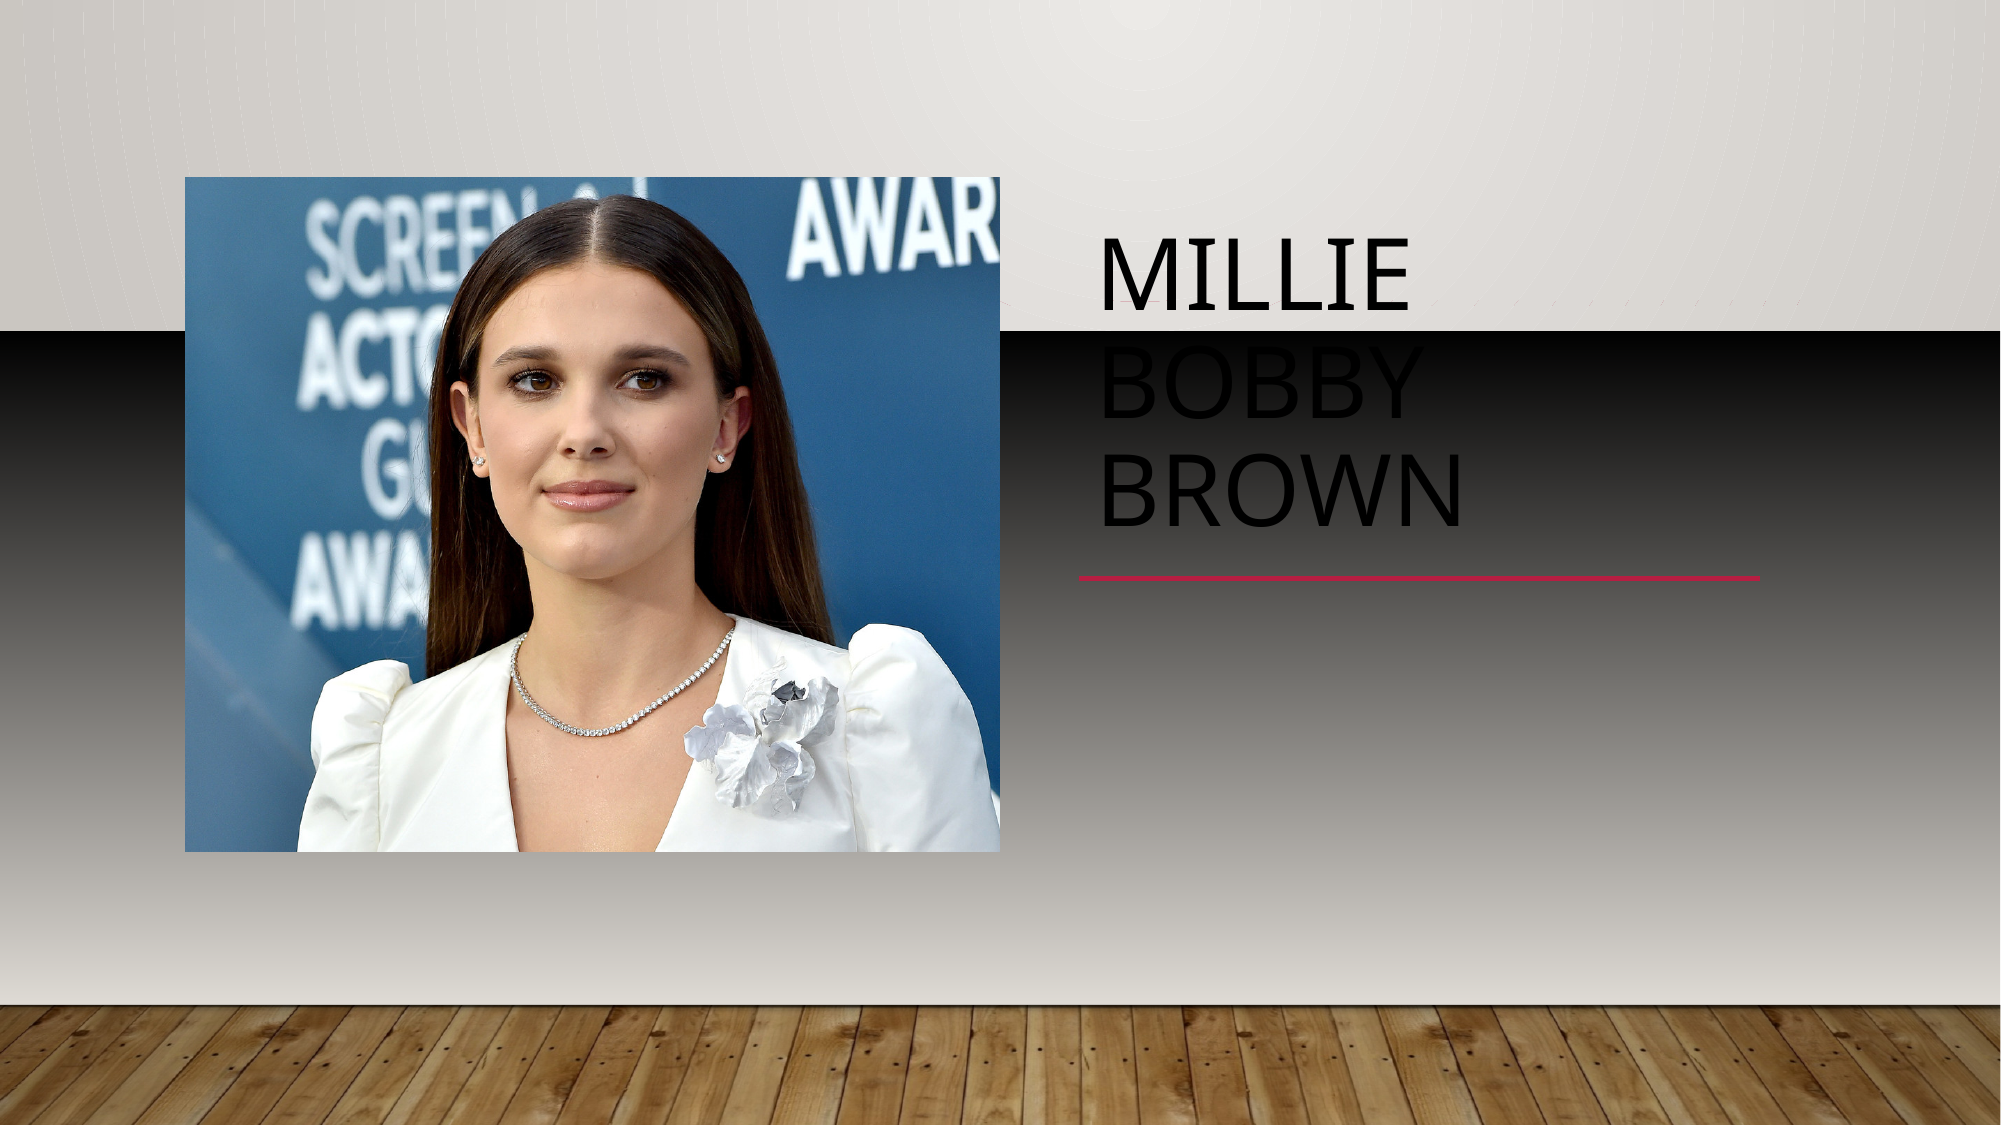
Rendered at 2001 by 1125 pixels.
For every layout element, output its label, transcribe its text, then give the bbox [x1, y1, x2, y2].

title MILLIE BOBBY BROWN [1080, 158, 1762, 549]
picture [0, 1005, 2000, 1125]
picture [185, 177, 1000, 852]
text_box [0, 0, 2000, 1005]
